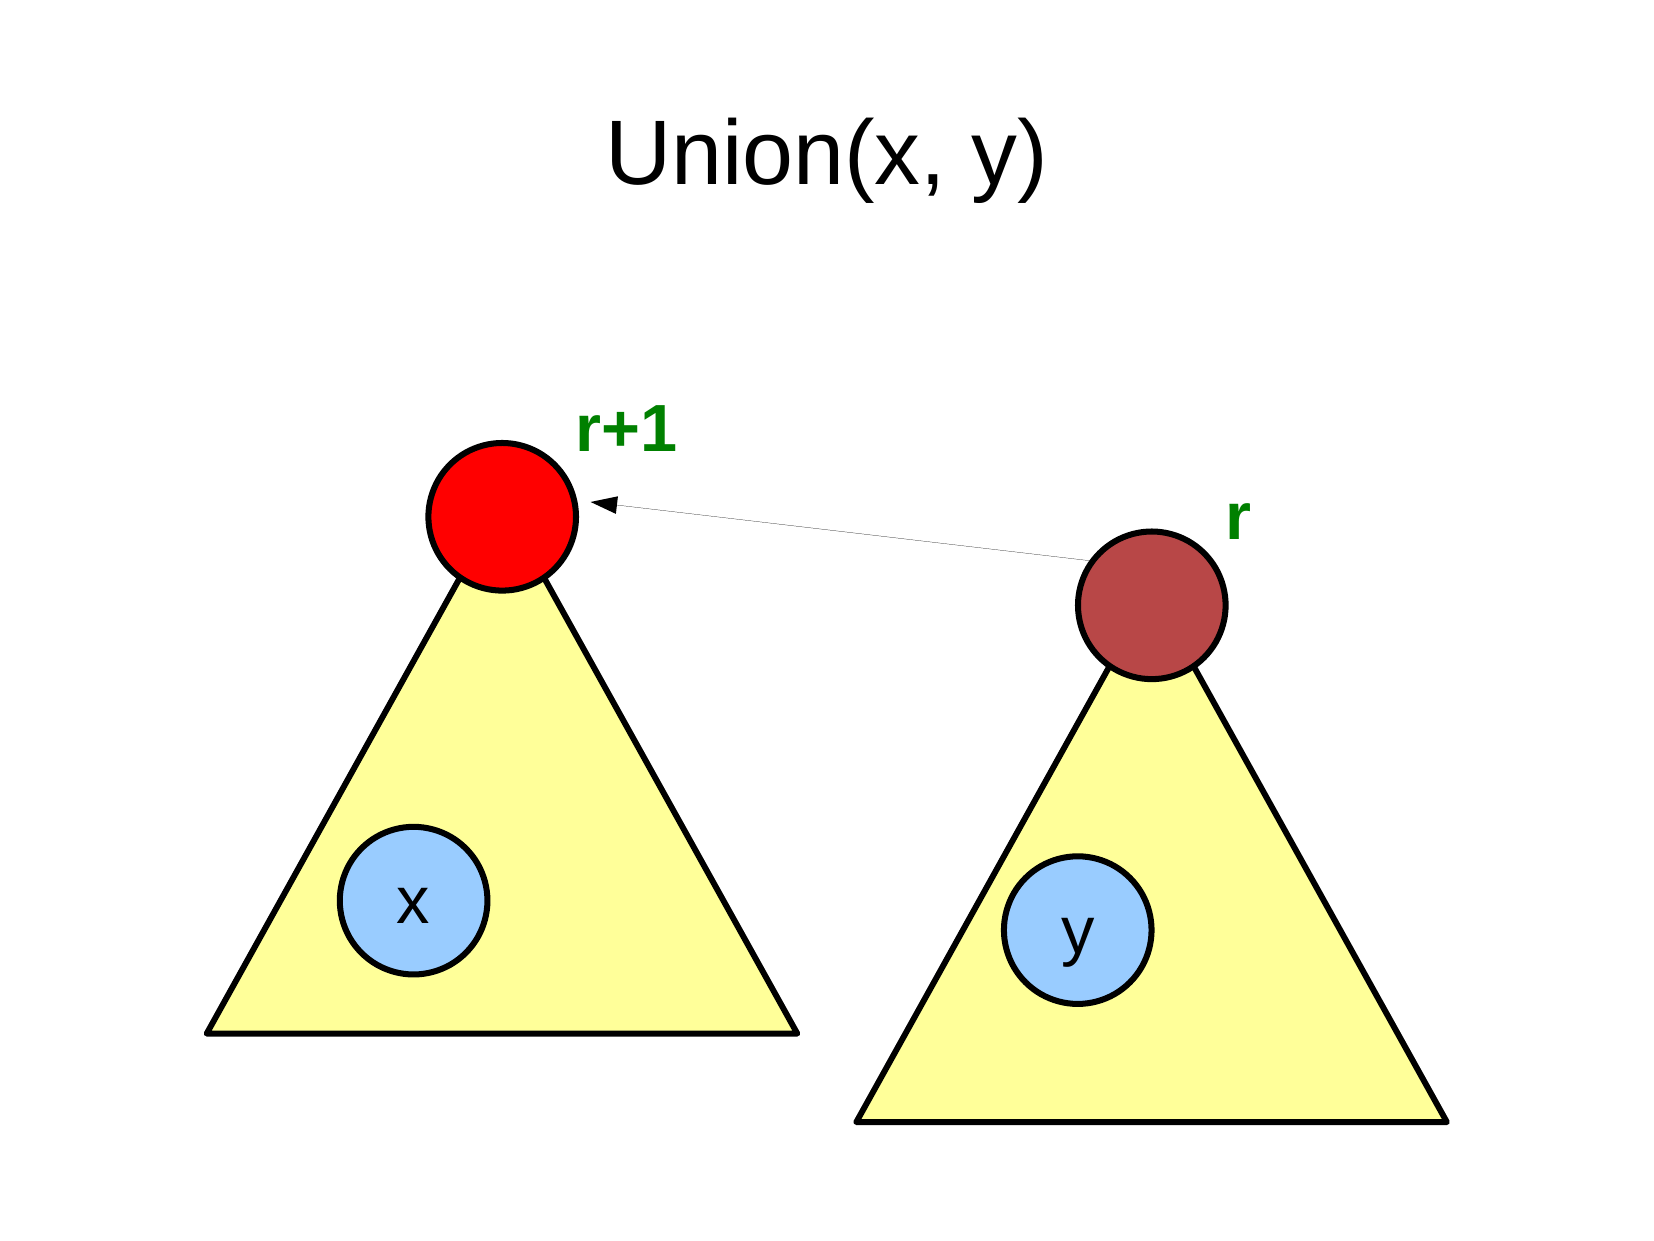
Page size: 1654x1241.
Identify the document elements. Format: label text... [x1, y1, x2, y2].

text_box y [1003, 856, 1152, 1004]
text_box r+1 [561, 383, 693, 474]
text_box [206, 442, 798, 1034]
text_box r [1210, 471, 1267, 562]
text_box x [339, 826, 488, 975]
text_box [856, 531, 1447, 1123]
title Union(x, y) [82, 49, 1571, 257]
